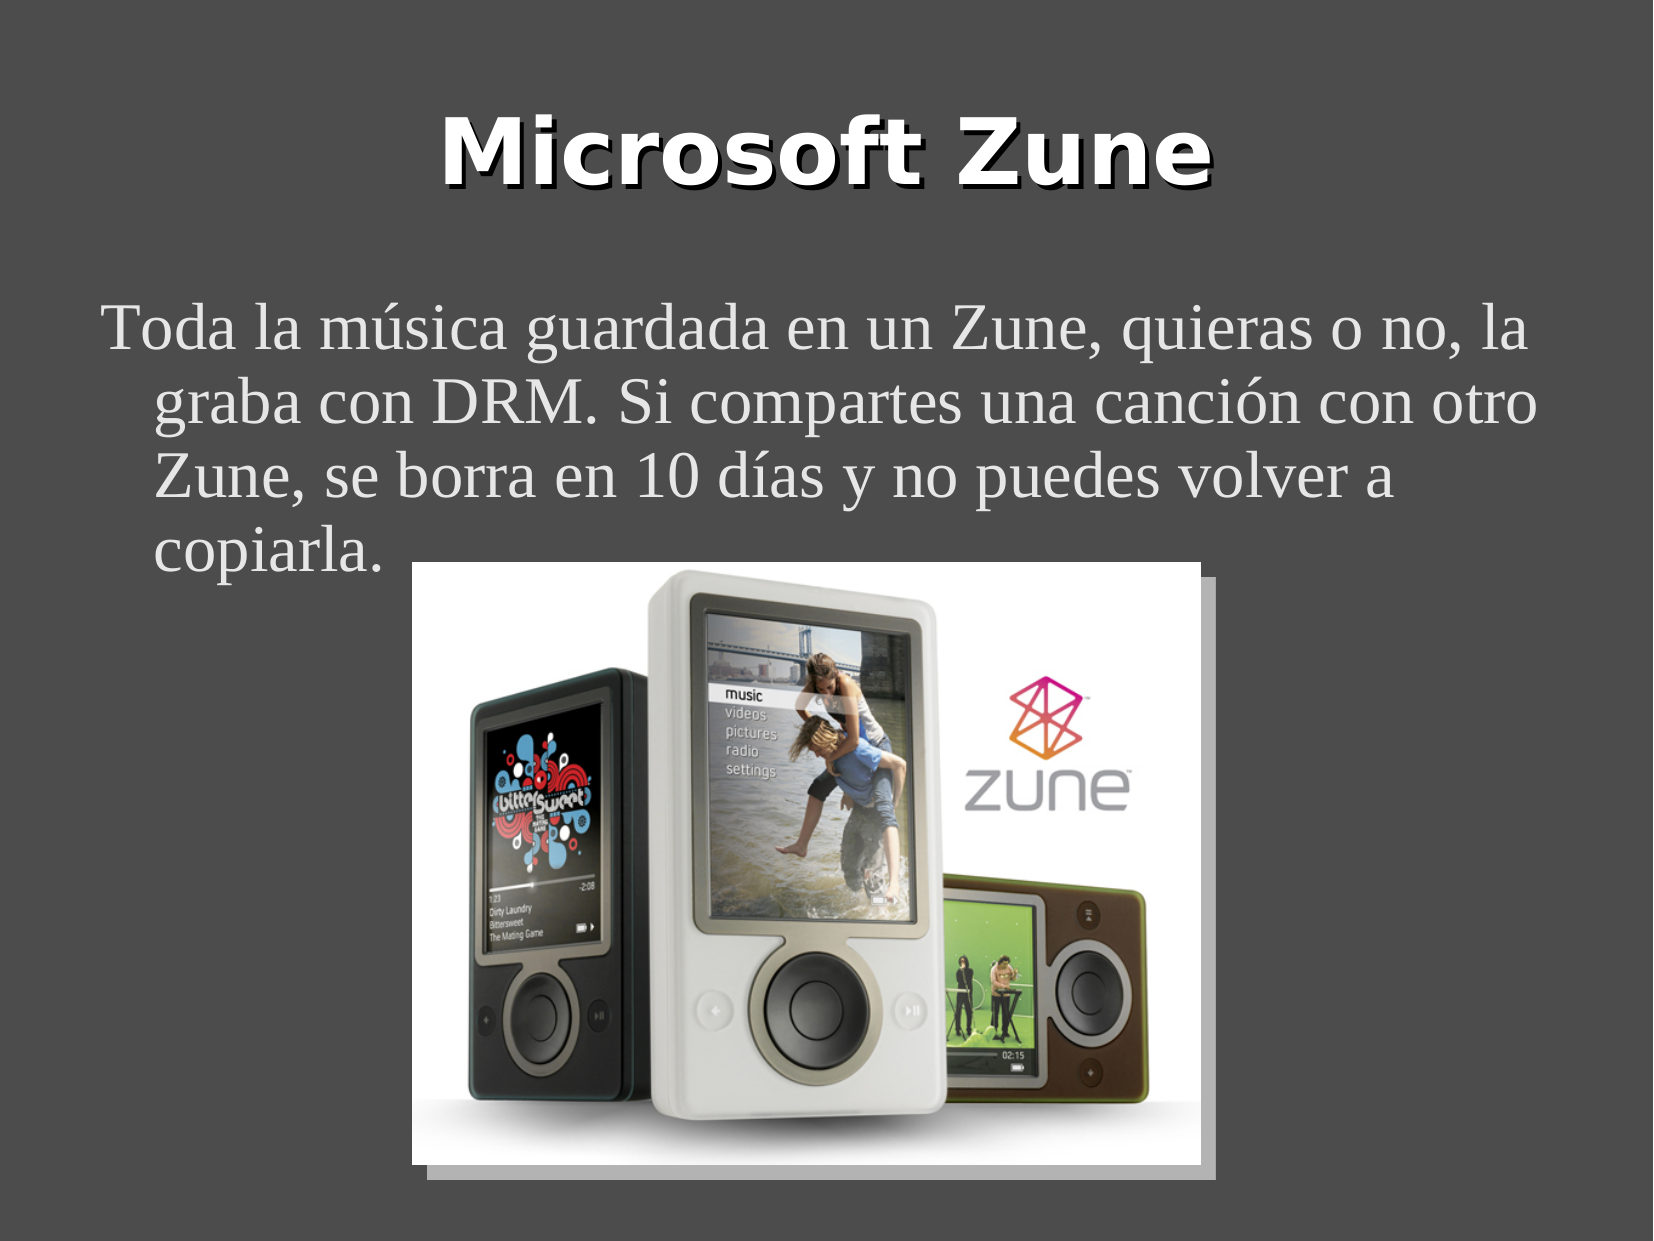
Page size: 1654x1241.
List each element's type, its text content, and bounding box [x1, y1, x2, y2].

picture [412, 562, 1201, 1165]
list Toda la música guardada en un Zune, quieras o no, la graba con DRM. Si compartes una canción con otro Zune, se borra en 10 días y no puedes volver a copiarla. [82, 290, 1571, 1095]
title Microsoft Zune [82, 56, 1571, 250]
